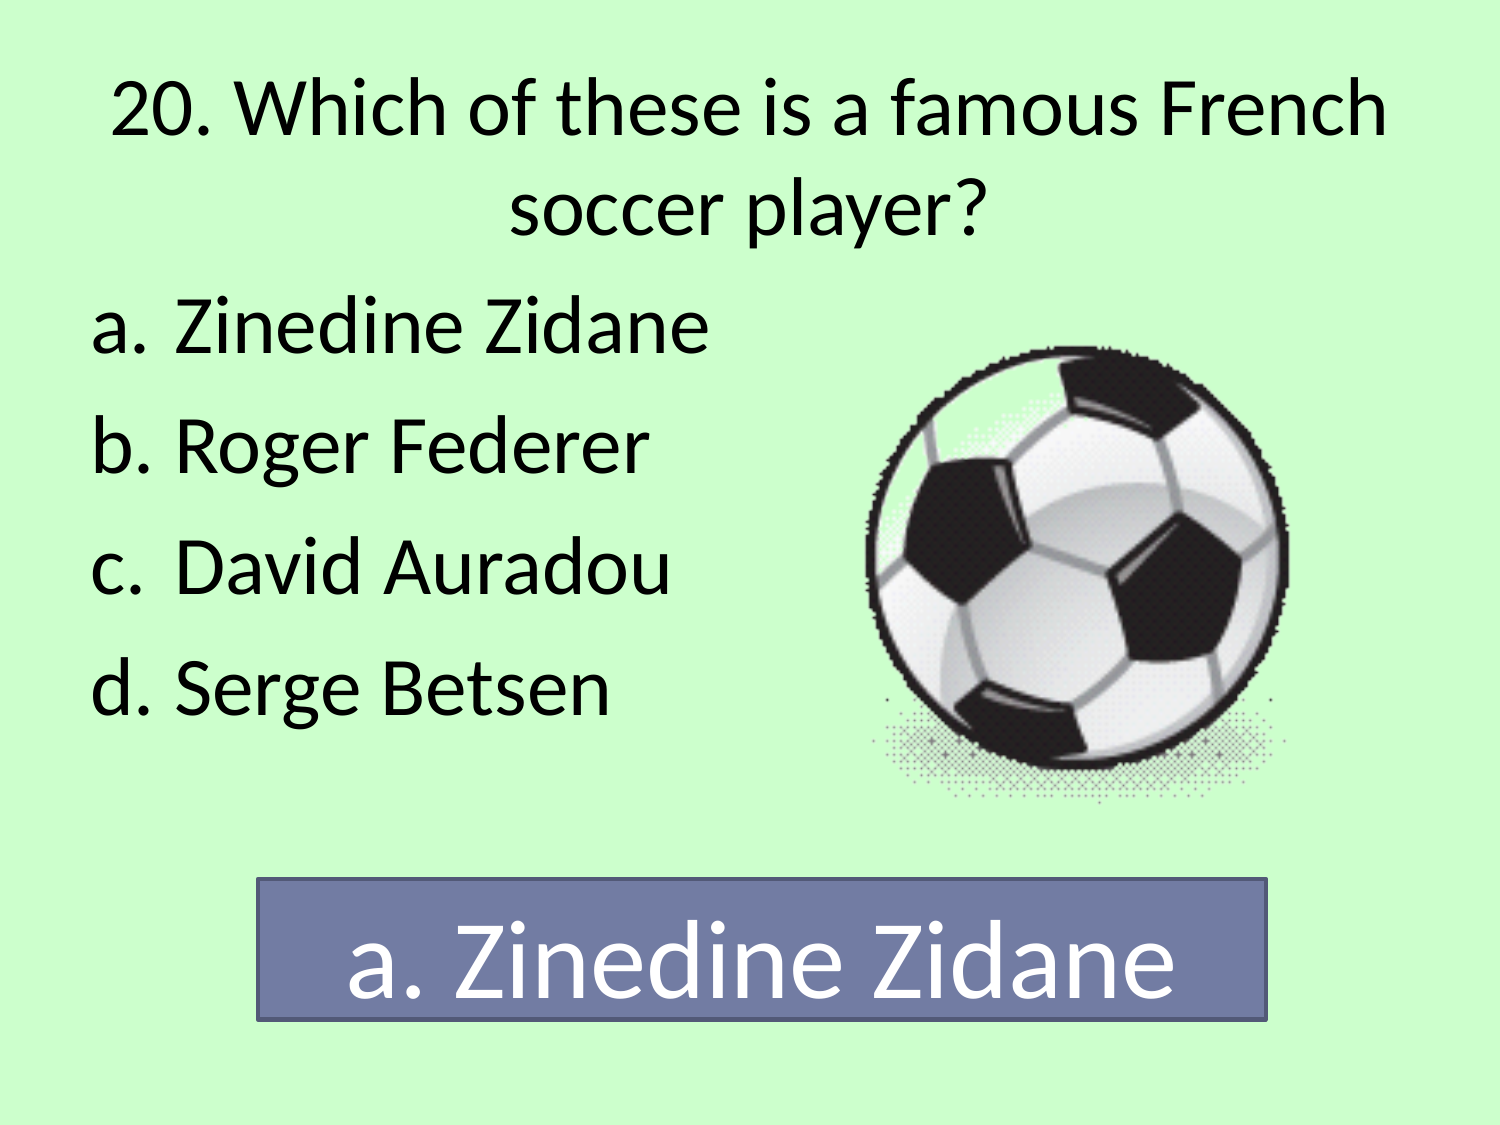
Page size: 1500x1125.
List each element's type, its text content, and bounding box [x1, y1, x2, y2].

picture [832, 316, 1325, 809]
text_box a. Zinedine Zidane [258, 879, 1266, 1020]
list Zinedine Zidane Roger Federer David Auradou Serge Betsen [75, 262, 1426, 1005]
title 20. Which of these is a famous French soccer player? [75, 45, 1426, 233]
